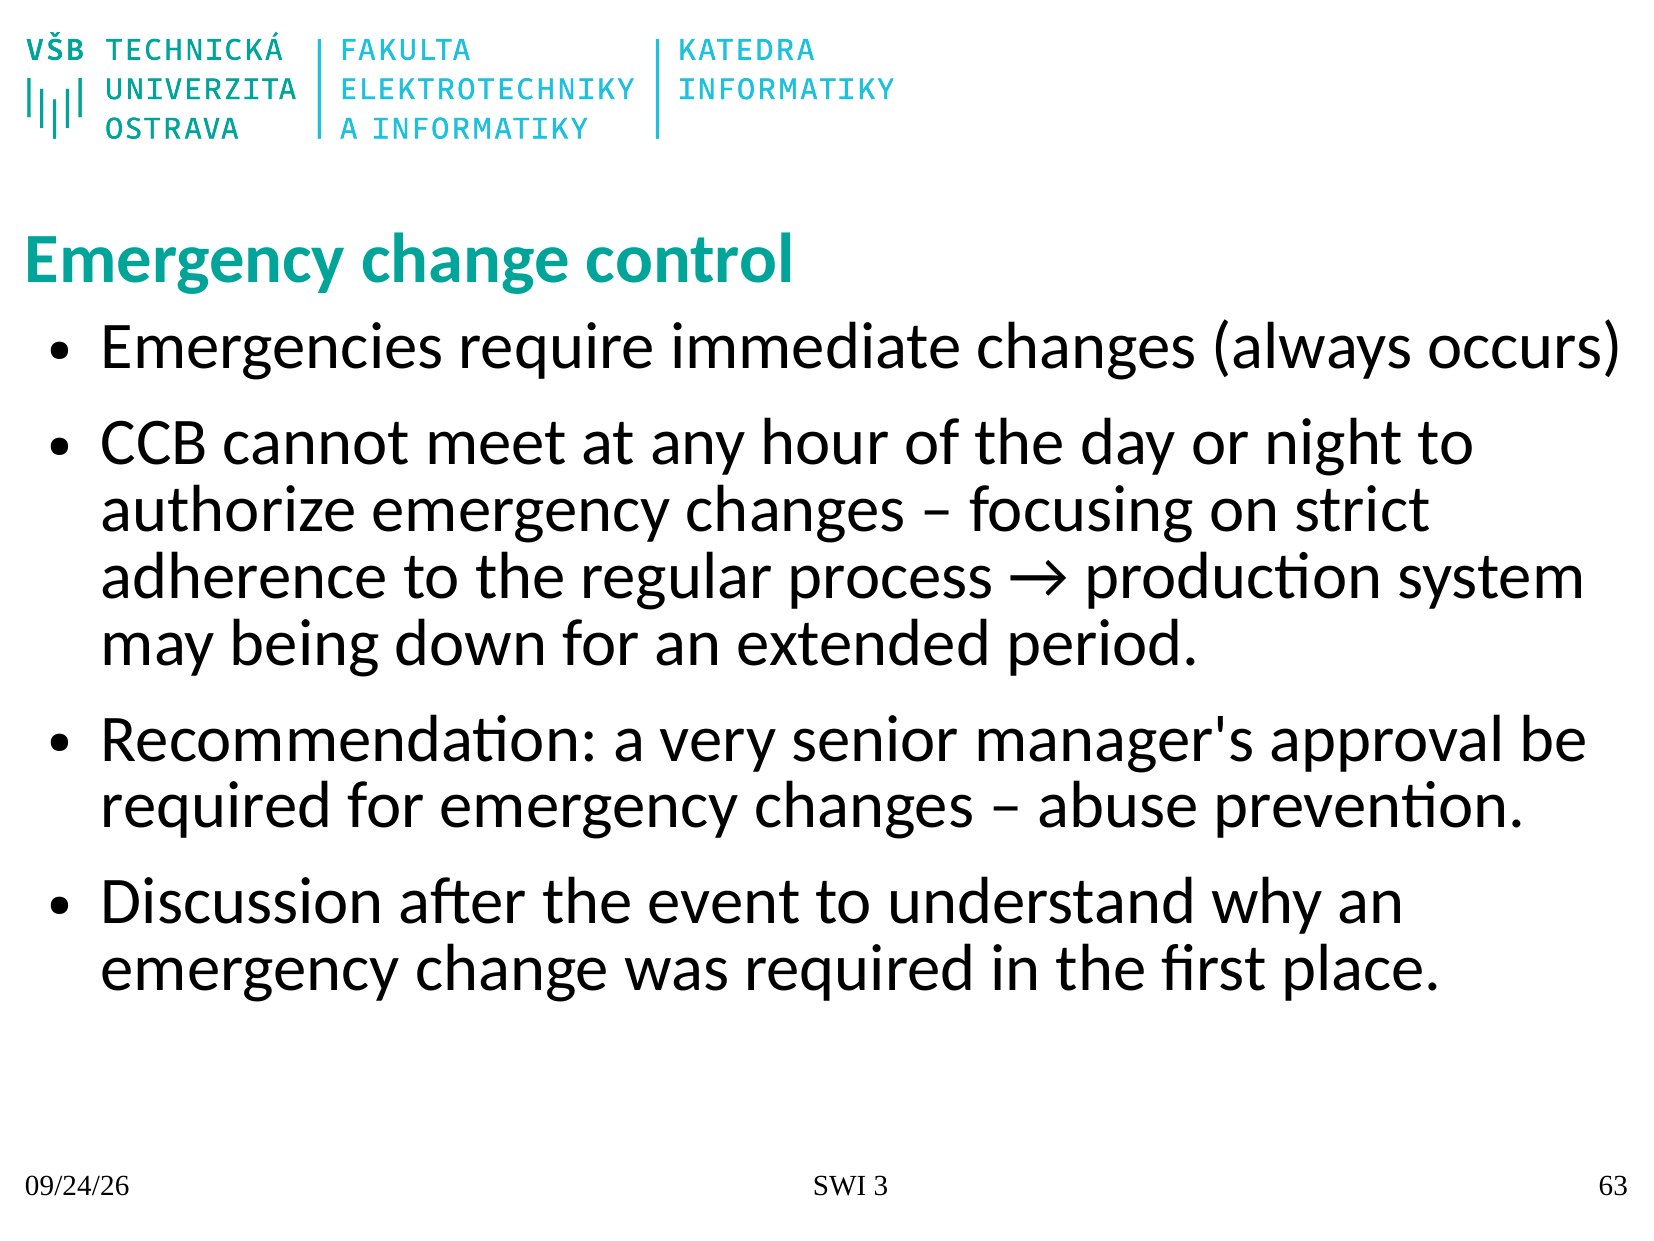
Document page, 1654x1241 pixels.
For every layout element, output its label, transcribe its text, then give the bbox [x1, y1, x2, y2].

list Emergencies require immediate changes (always occurs) CCB cannot meet at any hour of the day or night to authorize emergency changes – focusing on strict adherence to the regular process → production system may being down for an extended period. Recommendation: a very senior manager's approval be required for emergency changes – abuse prevention. Discussion after the event to understand why an emergency change was required in the first place. [30, 318, 1629, 1146]
title Emergency change control [24, 169, 1629, 300]
picture [26, 31, 894, 139]
